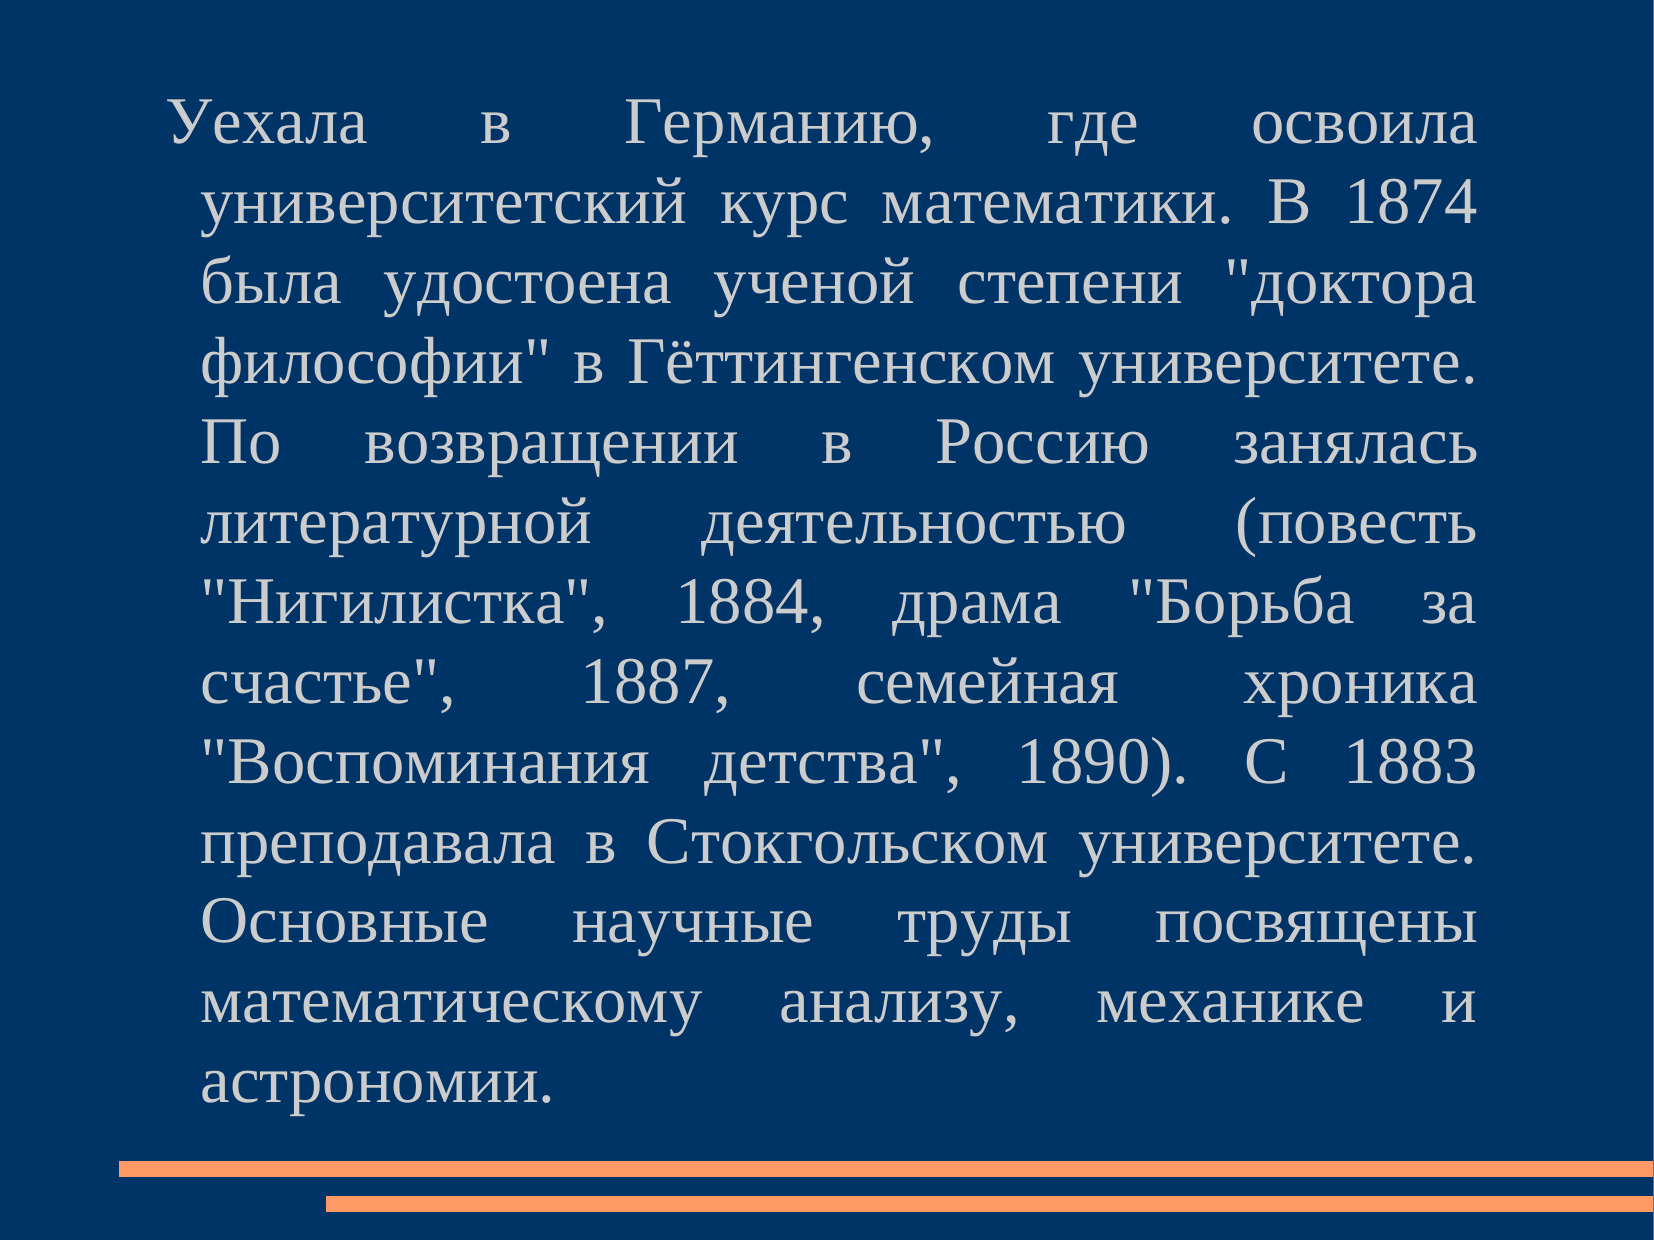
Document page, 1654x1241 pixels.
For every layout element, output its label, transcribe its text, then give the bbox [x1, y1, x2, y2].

subtitle Уехала в Германию, где освоила университетский курс математики. В 1874 была удостоена ученой степени "доктора философии" в Гёттингенском университете. По возвращении в Россию занялась литературной деятельностью (повесть "Нигилистка", 1884, драма "Борьба за счастье", 1887, семейная хроника "Воспоминания детства", 1890). С 1883 преподавала в Стокгольском университете. Основные научные труды посвящены математическому анализу, механике и астрономии. [58, 76, 1548, 1019]
